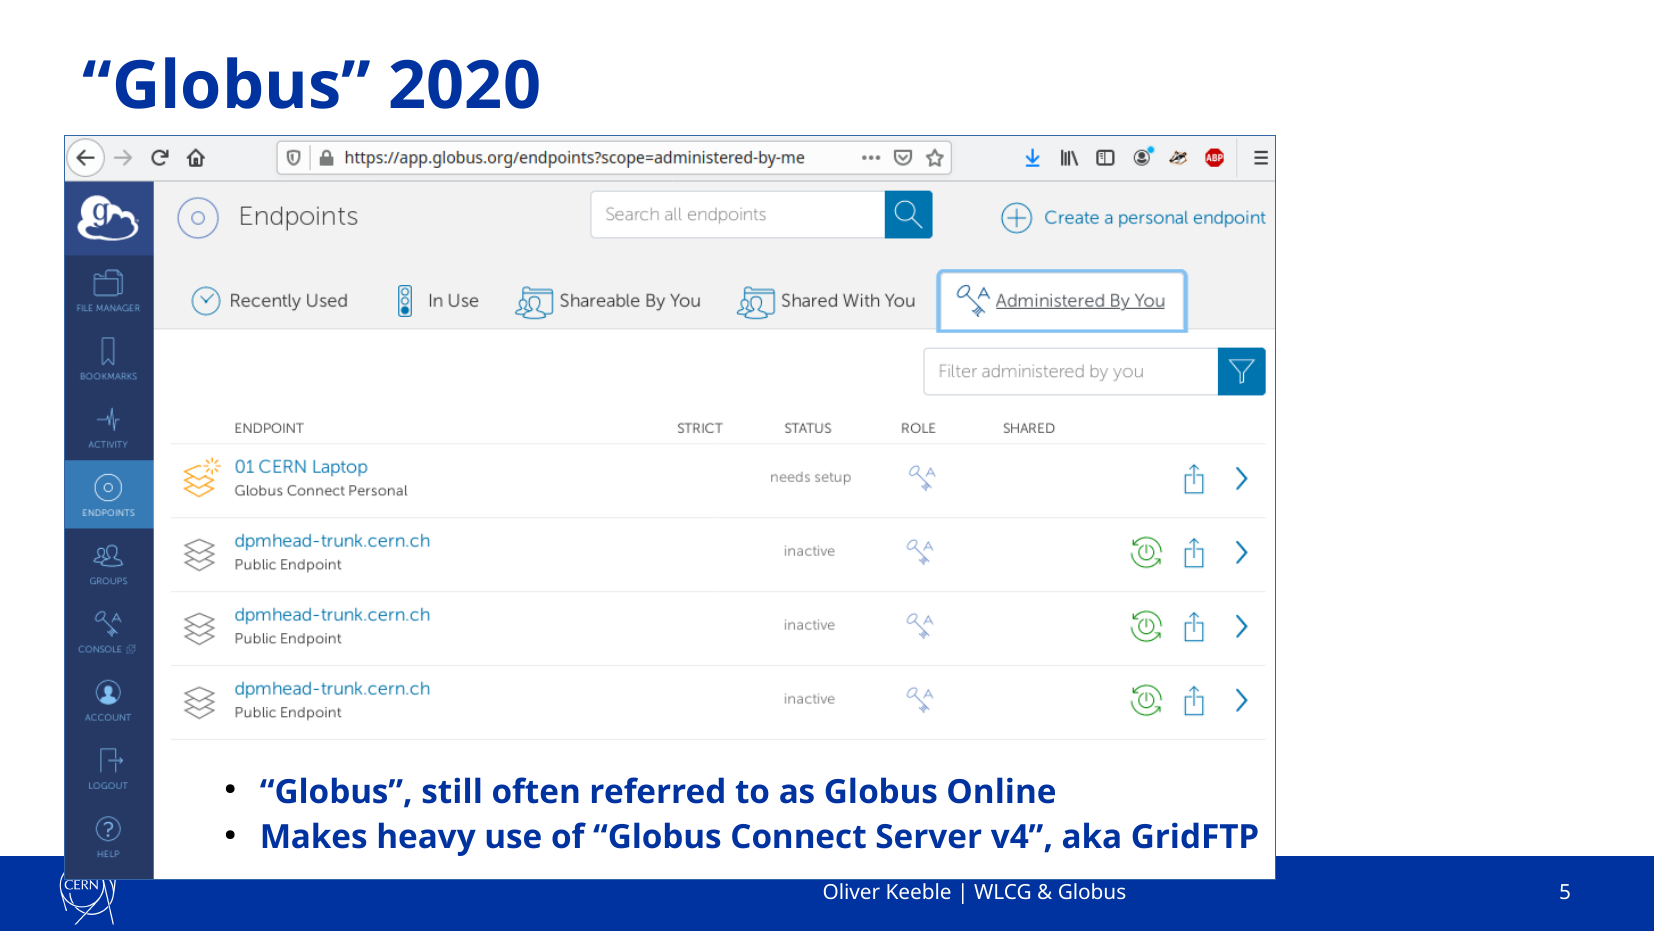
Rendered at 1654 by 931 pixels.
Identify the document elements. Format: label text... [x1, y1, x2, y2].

picture [56, 135, 1276, 928]
text_box “Globus”, still often referred to as Globus Online Makes heavy use of “Globus Connect Server v4”, aka GridFTP [224, 767, 1465, 852]
title “Globus” 2020 [82, 37, 1548, 166]
